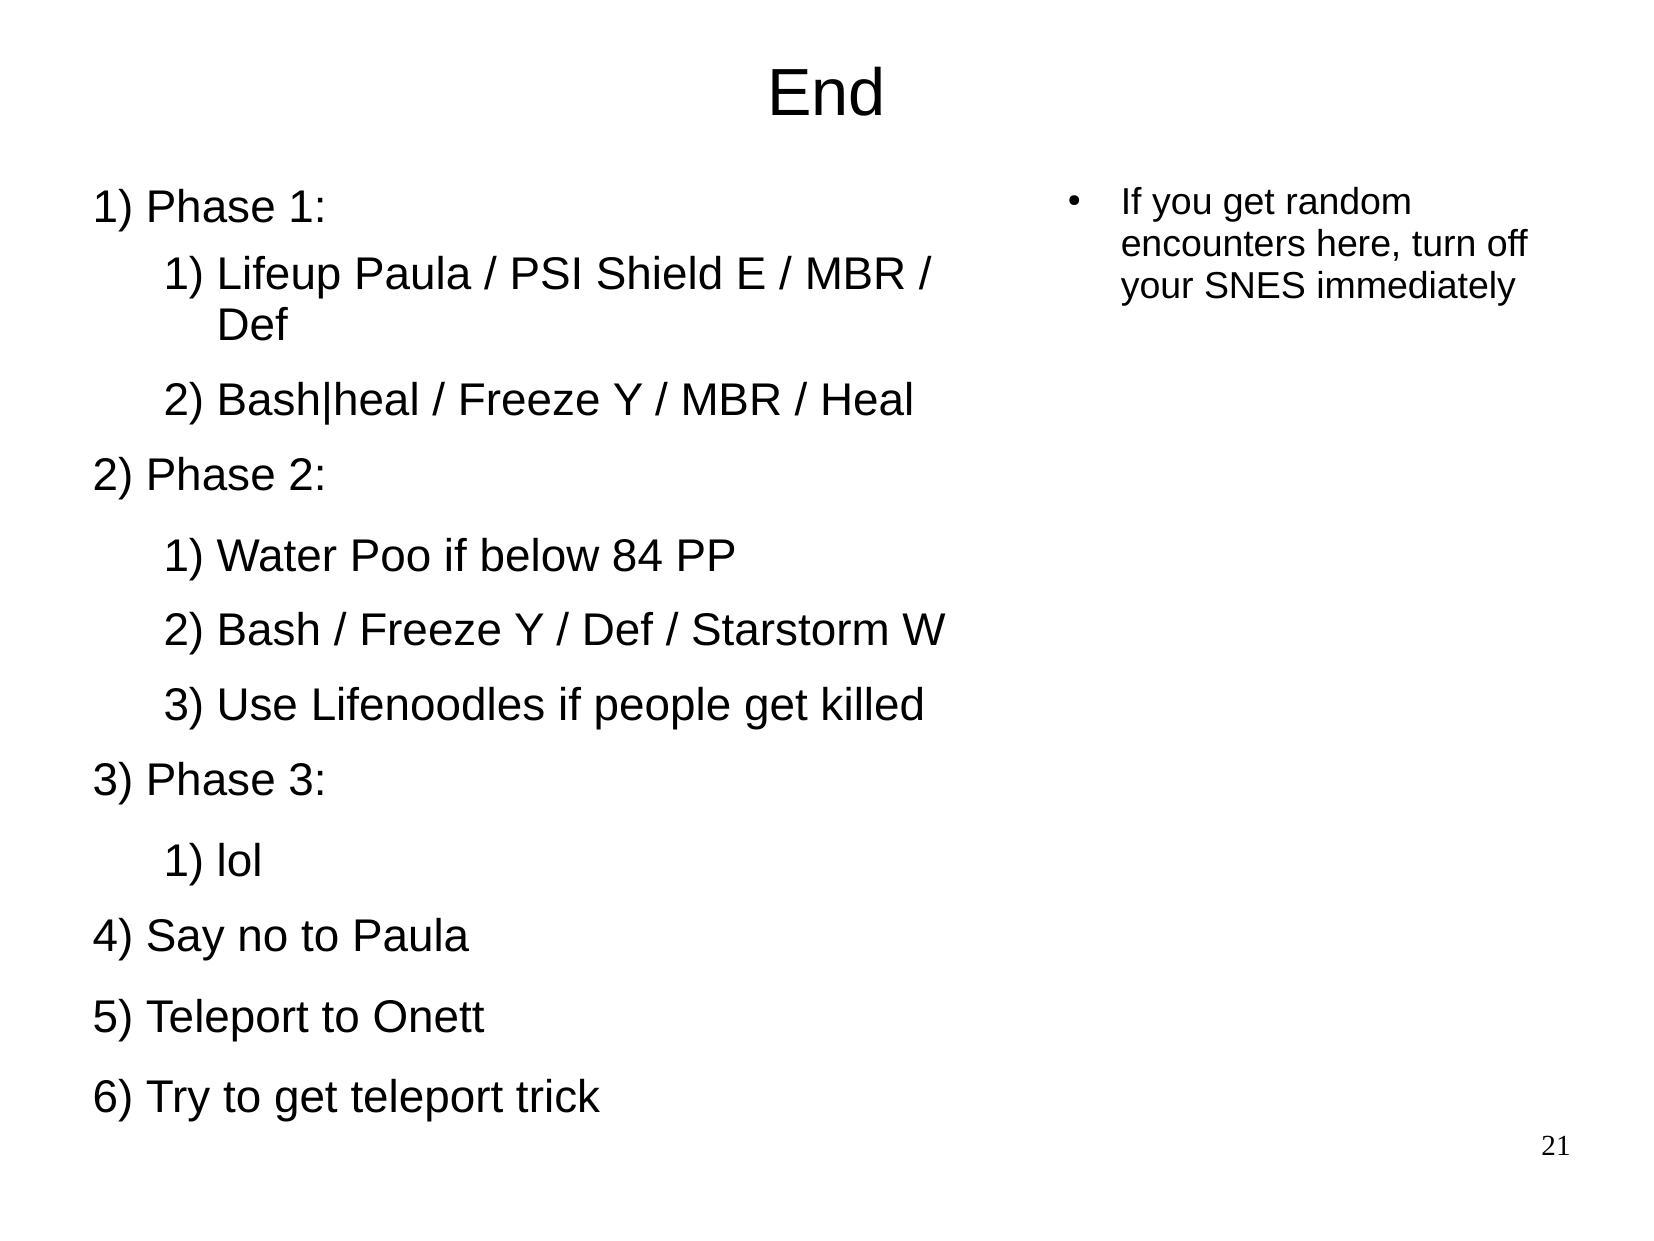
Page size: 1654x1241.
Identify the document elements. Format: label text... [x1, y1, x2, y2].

list If you get random encounters here, turn off your SNES immediately [1050, 180, 1572, 1156]
list Phase 1: Lifeup Paula / PSI Shield E / MBR / Def Bash|heal / Freeze Y / MBR / Heal Phase 2: Water Poo if below 84 PP Bash / Freeze Y / Def / Starstorm W Use Lifenoodles if people get killed Phase 3: lol Say no to Paula Teleport to Onett Try to get teleport trick [75, 181, 991, 1156]
title End [82, 49, 1571, 136]
